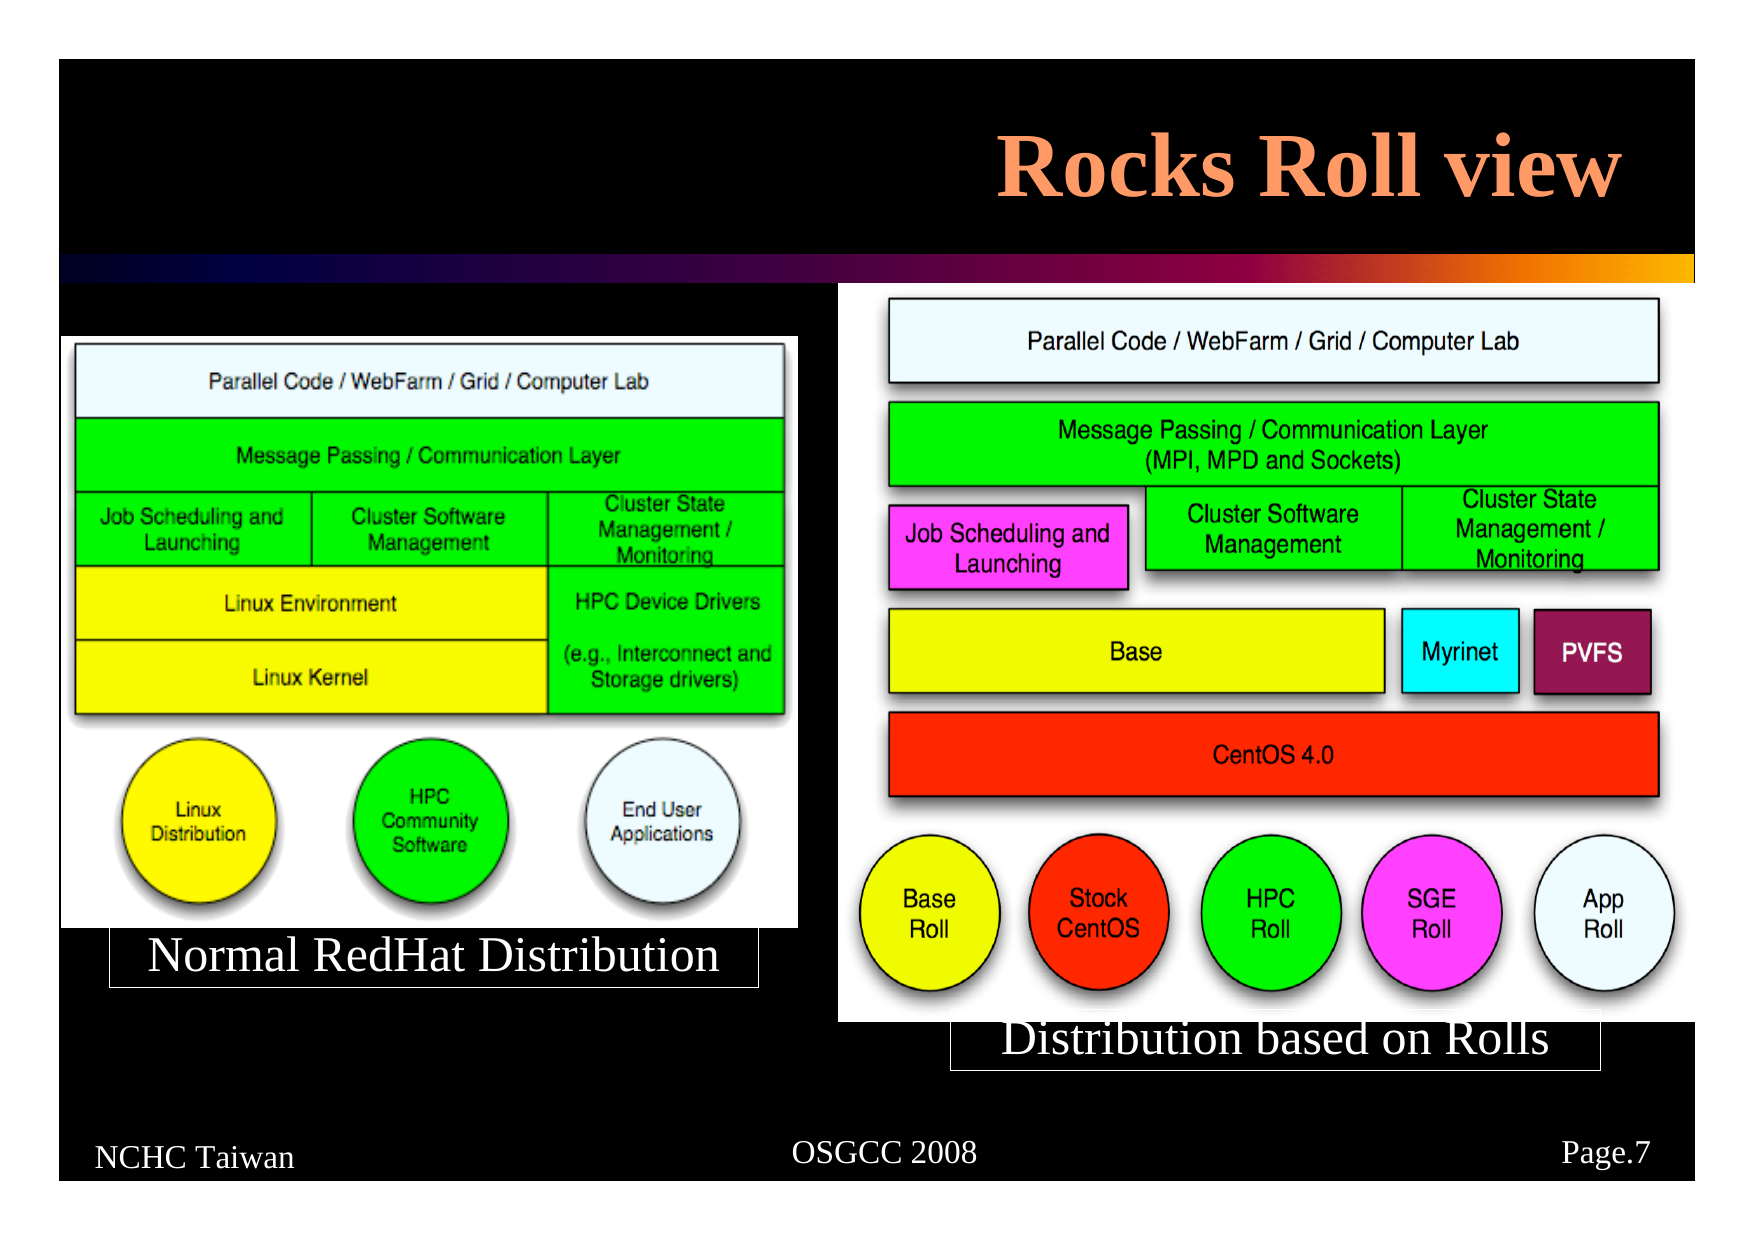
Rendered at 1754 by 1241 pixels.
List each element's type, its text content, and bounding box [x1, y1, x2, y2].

title Rocks Roll view [118, 93, 1625, 238]
text_box Distribution based on Rolls [950, 1009, 1601, 1071]
text_box Normal RedHat Distribution [109, 927, 759, 988]
picture [60, 254, 1695, 1022]
picture [61, 336, 798, 928]
